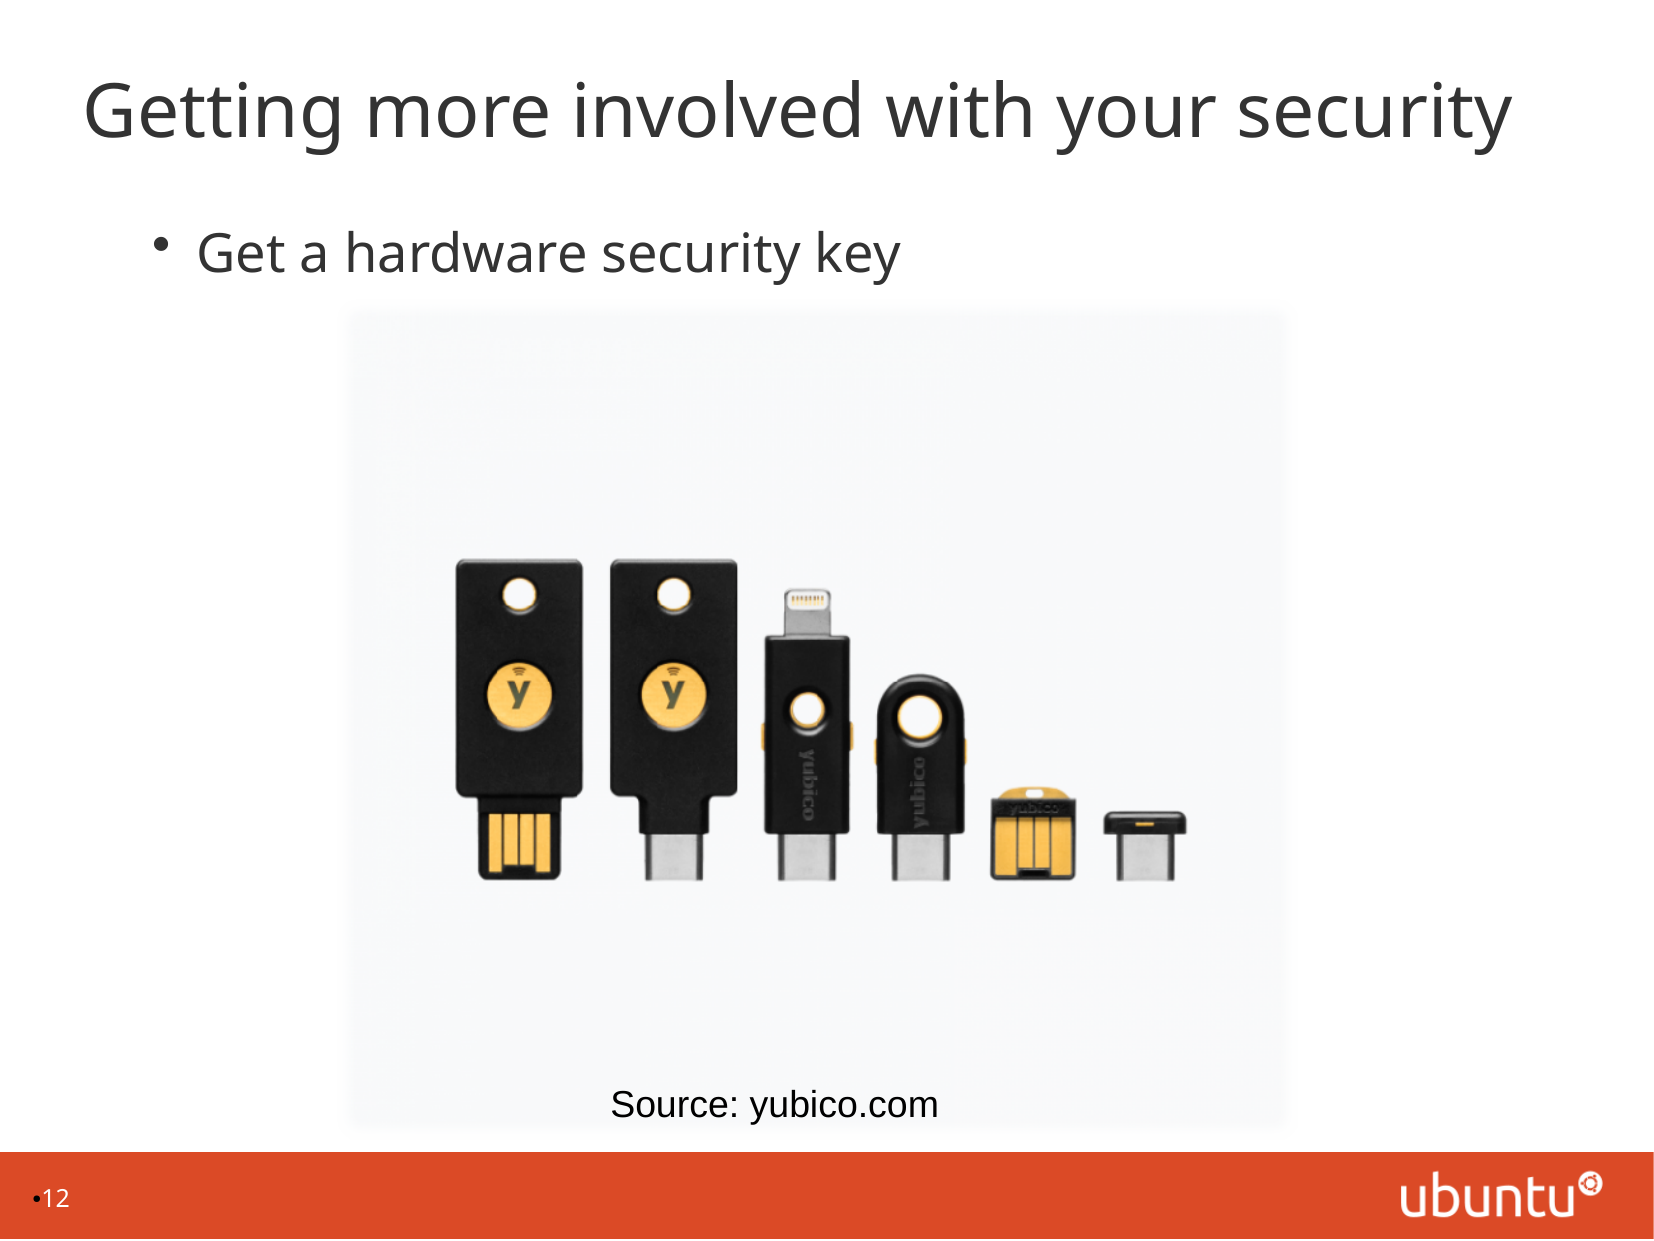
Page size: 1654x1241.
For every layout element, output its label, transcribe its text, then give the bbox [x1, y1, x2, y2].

picture [0, 1152, 1654, 1239]
picture [337, 300, 1298, 1140]
list Get a hardware security key [87, 112, 1579, 832]
title Getting more involved with your security [82, 49, 1571, 257]
text_box Source: yubico.com [595, 1076, 955, 1134]
